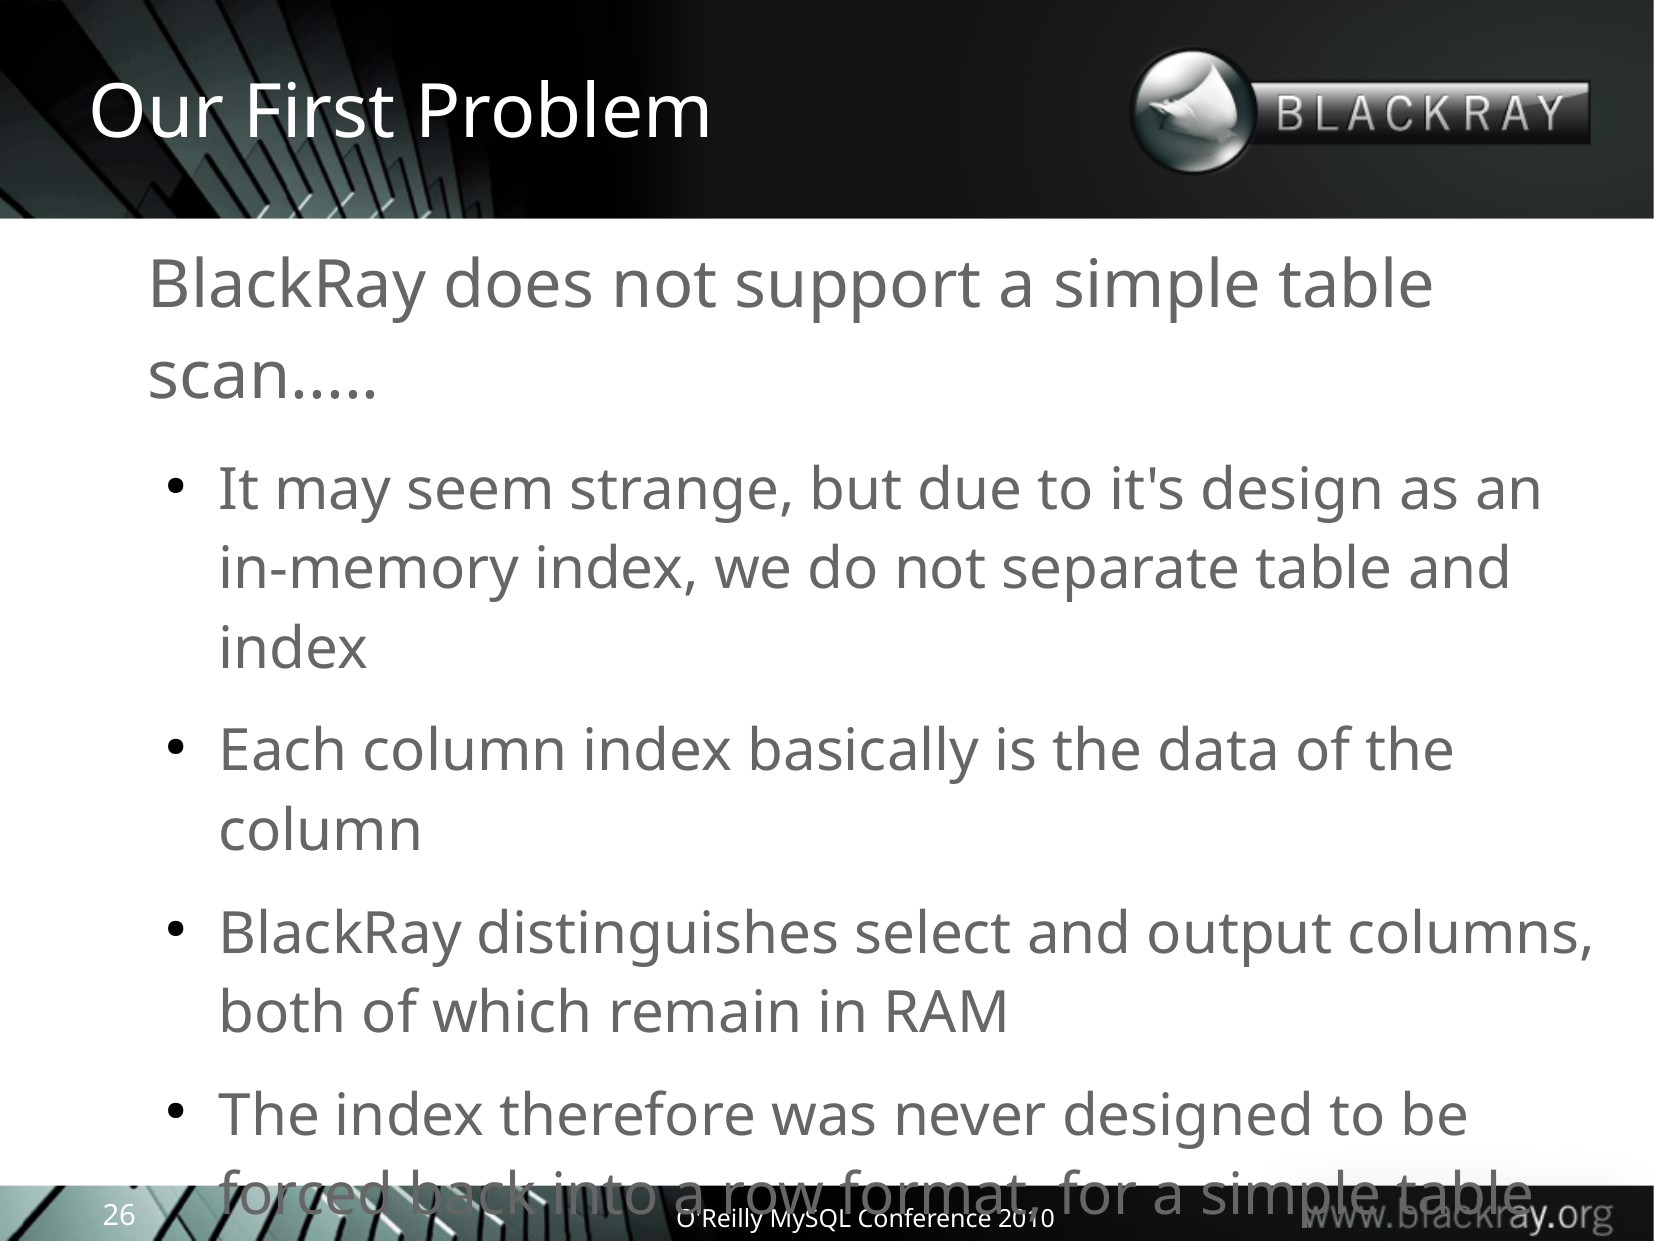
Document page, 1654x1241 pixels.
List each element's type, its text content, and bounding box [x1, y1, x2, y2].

title Our First Problem [88, 46, 1577, 170]
list BlackRay does not support a simple table scan..... It may seem strange, but due to it's design as an in-memory index, we do not separate table and index Each column index basically is the data of the column BlackRay distinguishes select and output columns, both of which remain in RAM The index therefore was never designed to be forced back into a row format, for a simple table walk [76, 236, 1625, 1137]
picture [0, 0, 1654, 1241]
